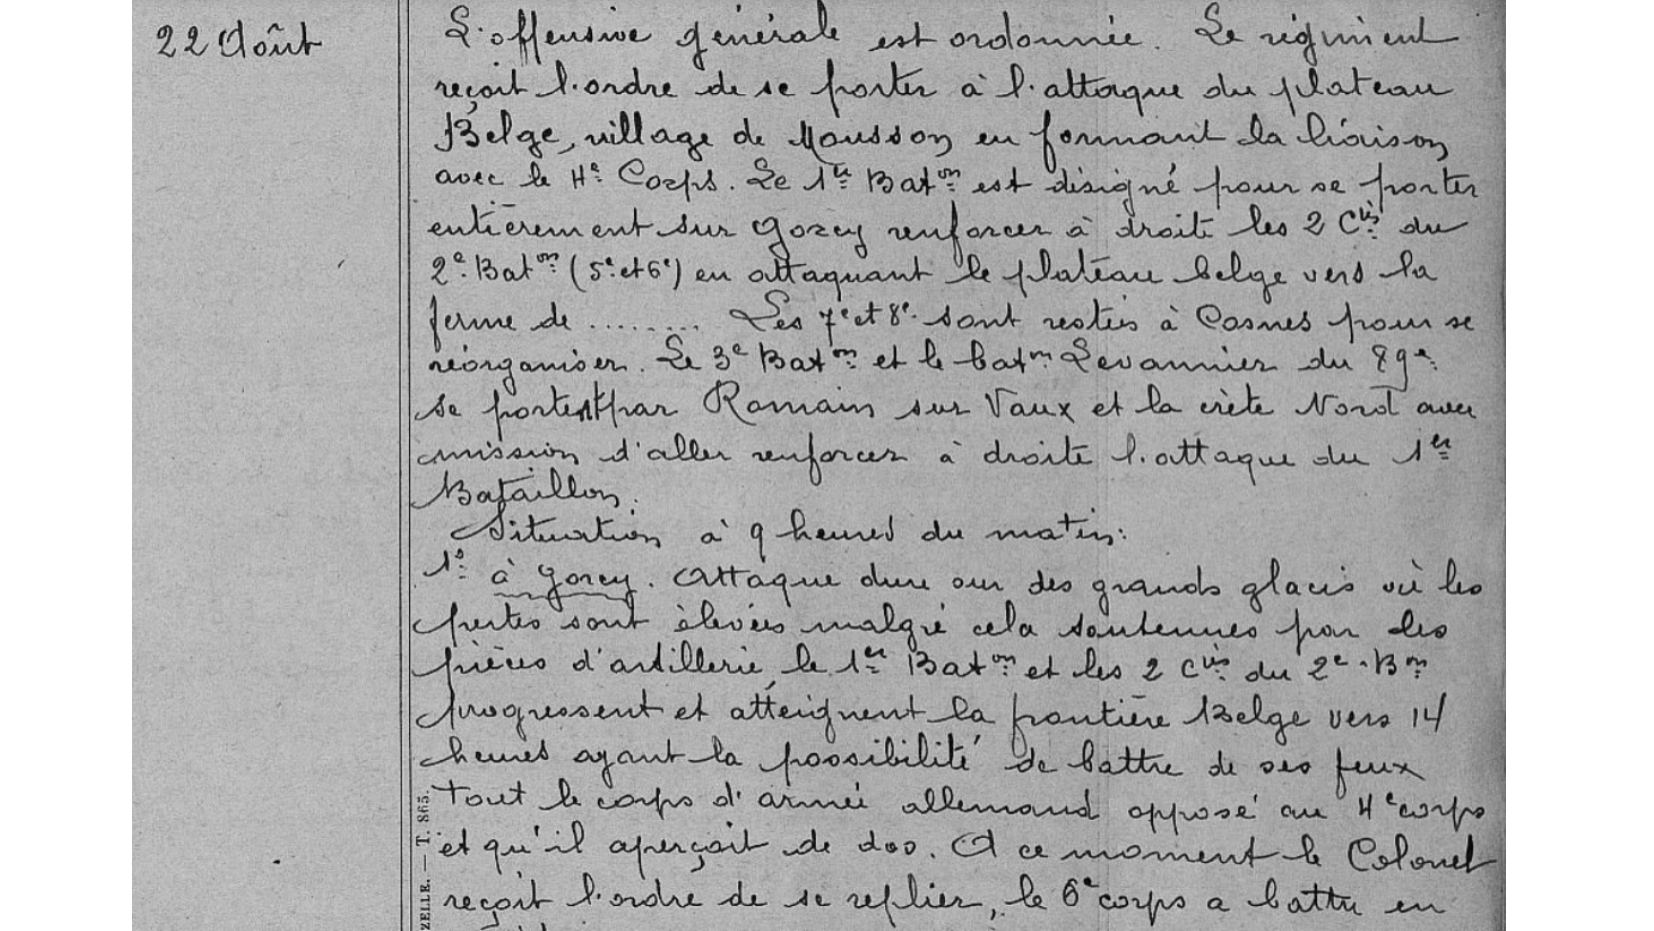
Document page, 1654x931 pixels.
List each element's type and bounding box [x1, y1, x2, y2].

picture [132, 0, 1506, 931]
